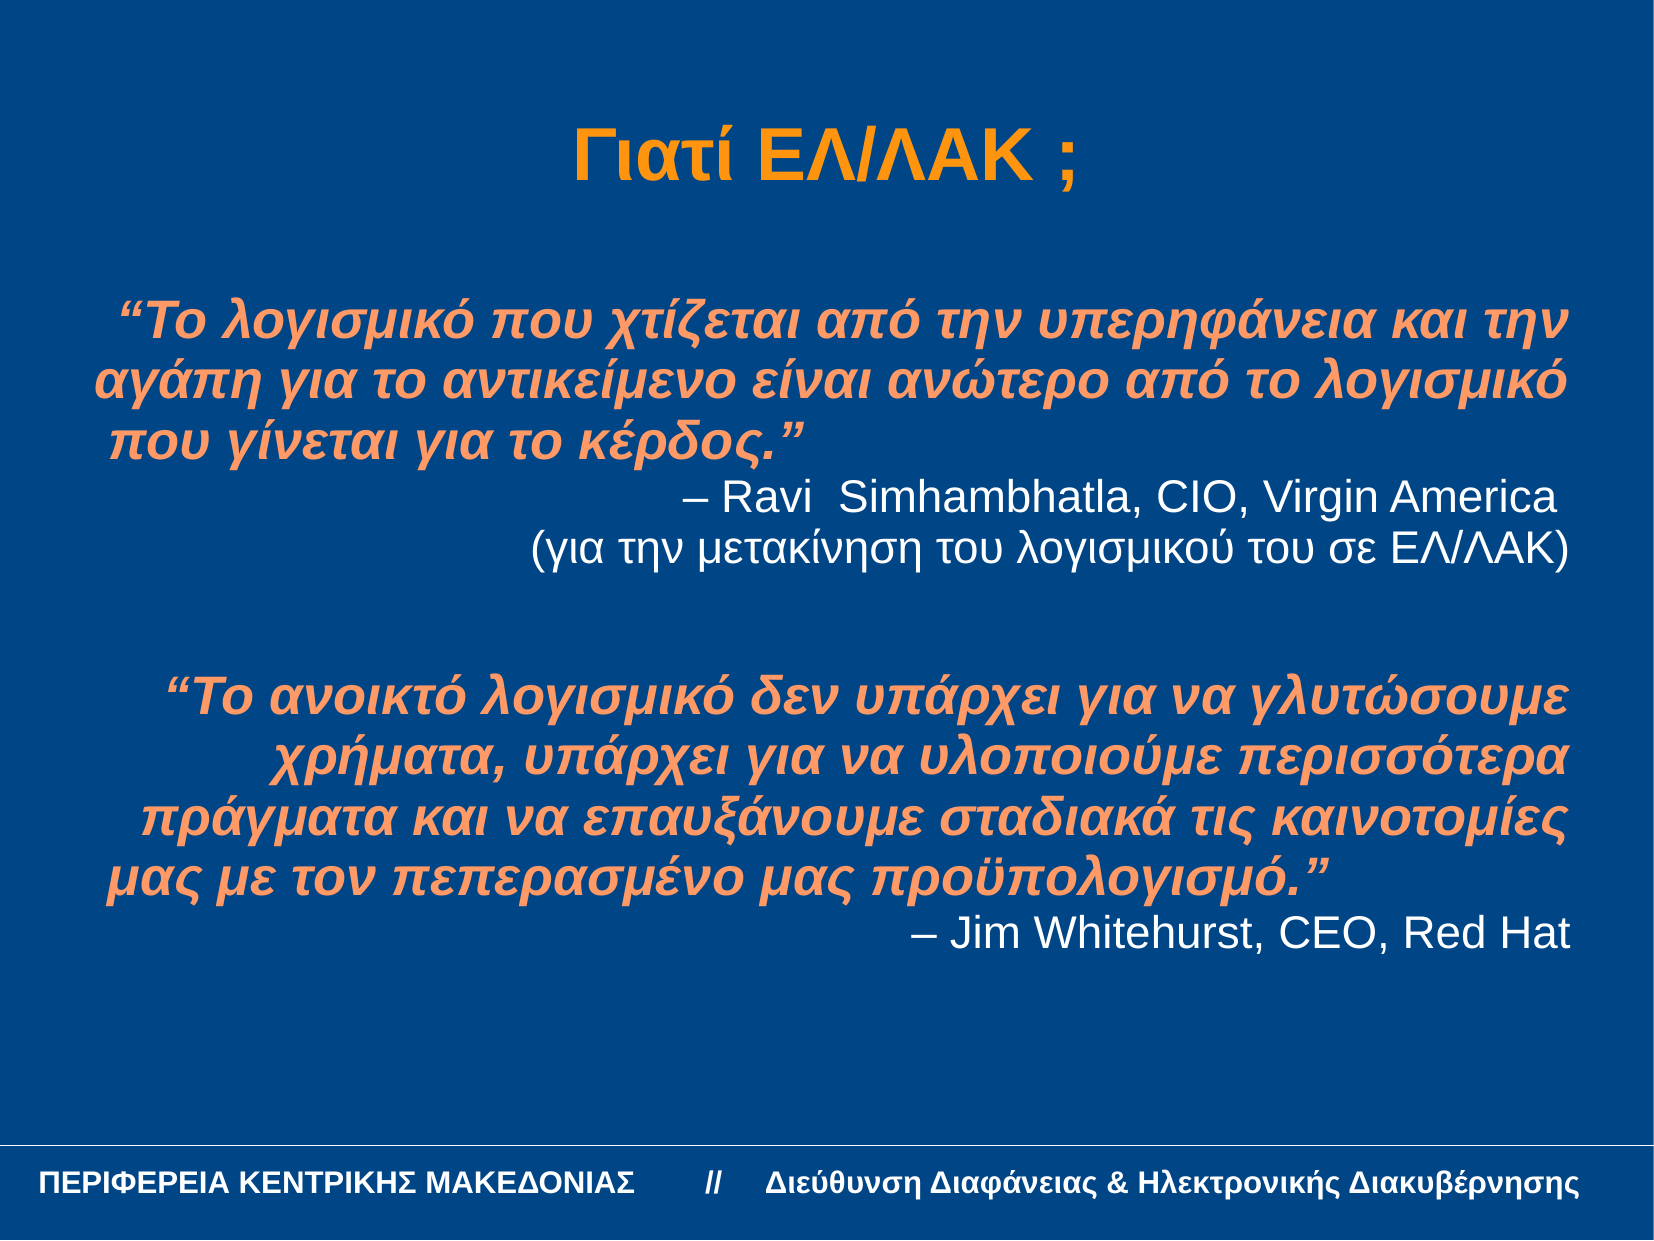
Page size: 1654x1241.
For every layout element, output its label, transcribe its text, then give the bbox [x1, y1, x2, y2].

text_box ΠΕΡΙΦΕΡΕΙΑ ΚΕΝΤΡΙΚΗΣ ΜΑΚΕΔΟΝΙΑΣ // Διεύθυνση Διαφάνειας & Ηλεκτρονικής Διακυβέρνησης [23, 1157, 1654, 1208]
list “Το λογισμικό που χτίζεται από την υπερηφάνεια και την αγάπη για το αντικείμενο είναι ανώτερο από το λογισμικό που γίνεται για το κέρδος.” – Ravi Simhambhatla, CIO, Virgin America (για την μετακίνηση του λογισμικού του σε ΕΛ/ΛΑΚ) “Το ανοικτό λογισμικό δεν υπάρχει για να γλυτώσουμε χρήματα, υπάρχει για να υλοποιούμε περισσότερα πράγματα και να επαυξάνουμε σταδιακά τις καινοτομίες μας με τον πεπερασμένο μας προϋπολογισμό.” – Jim Whitehurst, CEO, Red Hat [82, 290, 1571, 1010]
title Γιατί ΕΛ/ΛΑΚ ; [82, 49, 1571, 257]
